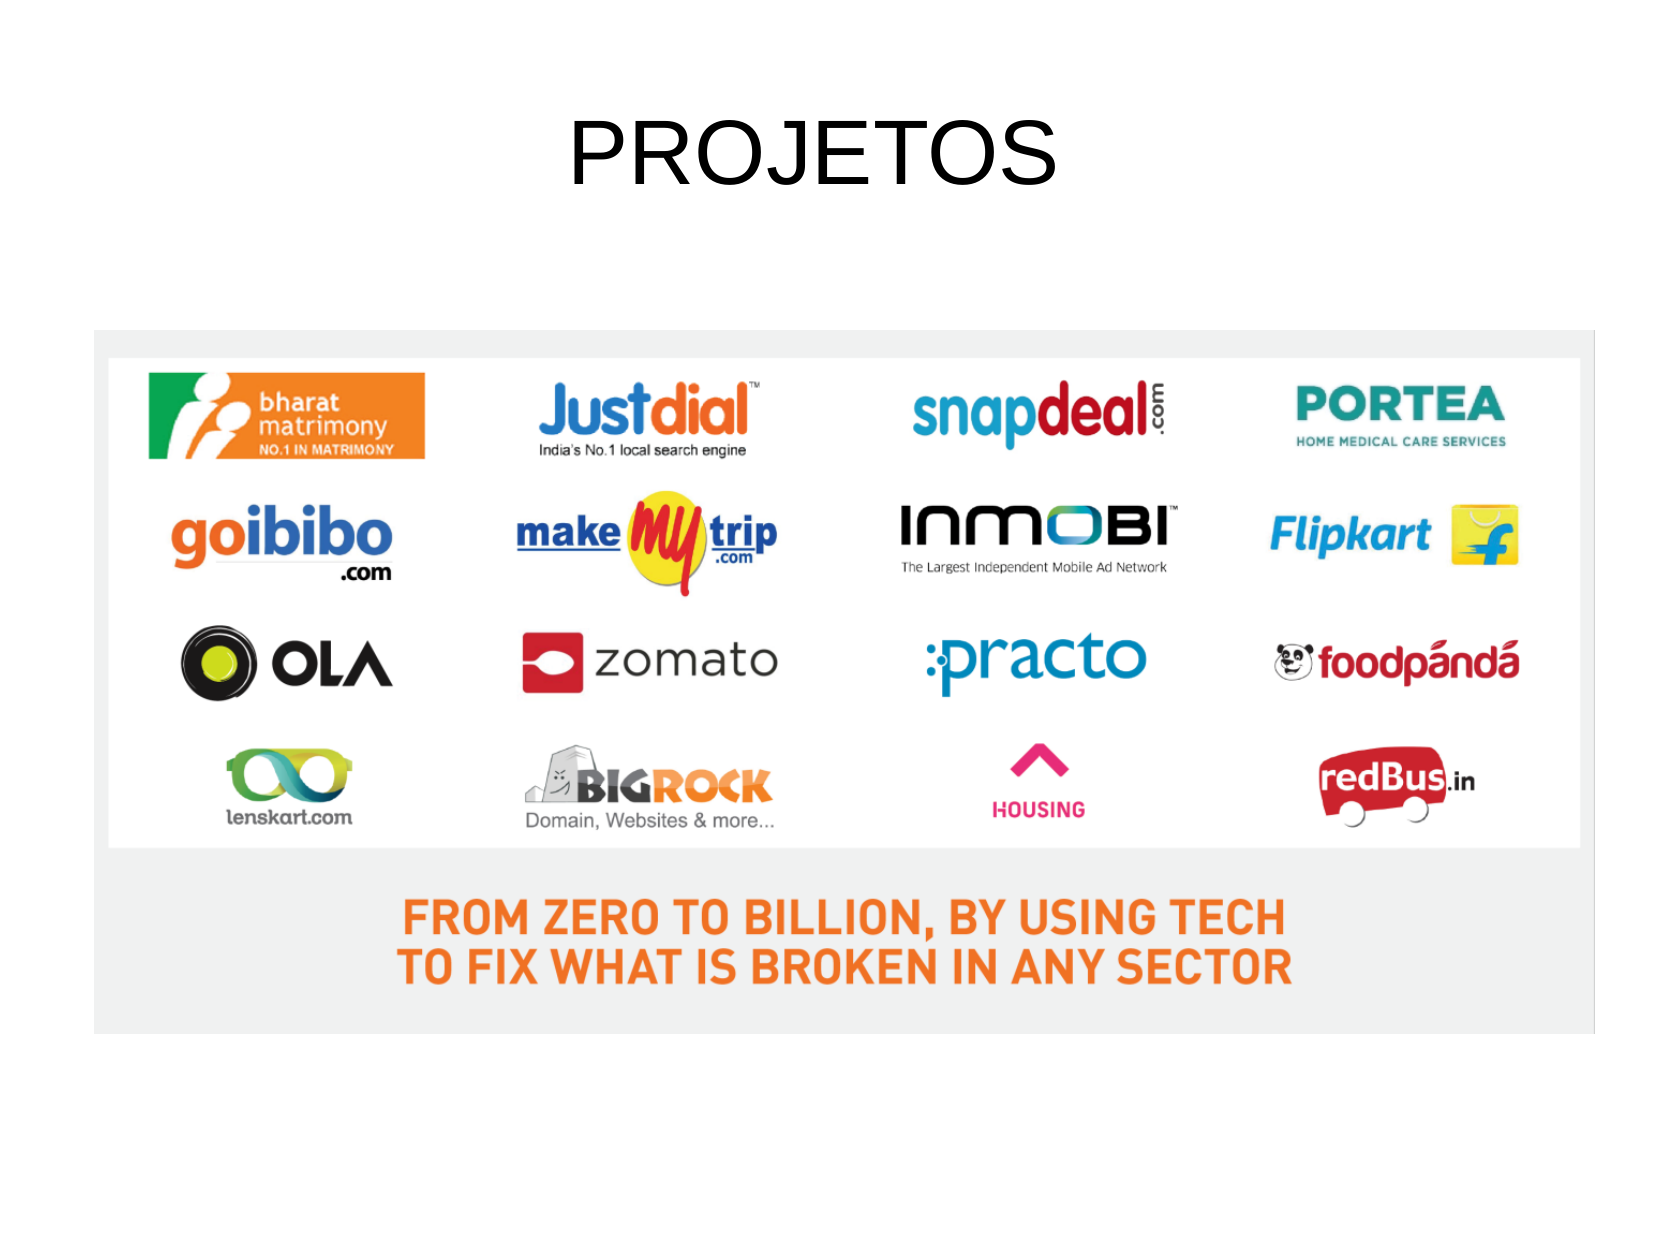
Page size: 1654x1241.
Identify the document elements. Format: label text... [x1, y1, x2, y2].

title PROJETOS [82, 49, 1571, 257]
picture [94, 330, 1595, 1034]
subtitle [82, 290, 1571, 1010]
